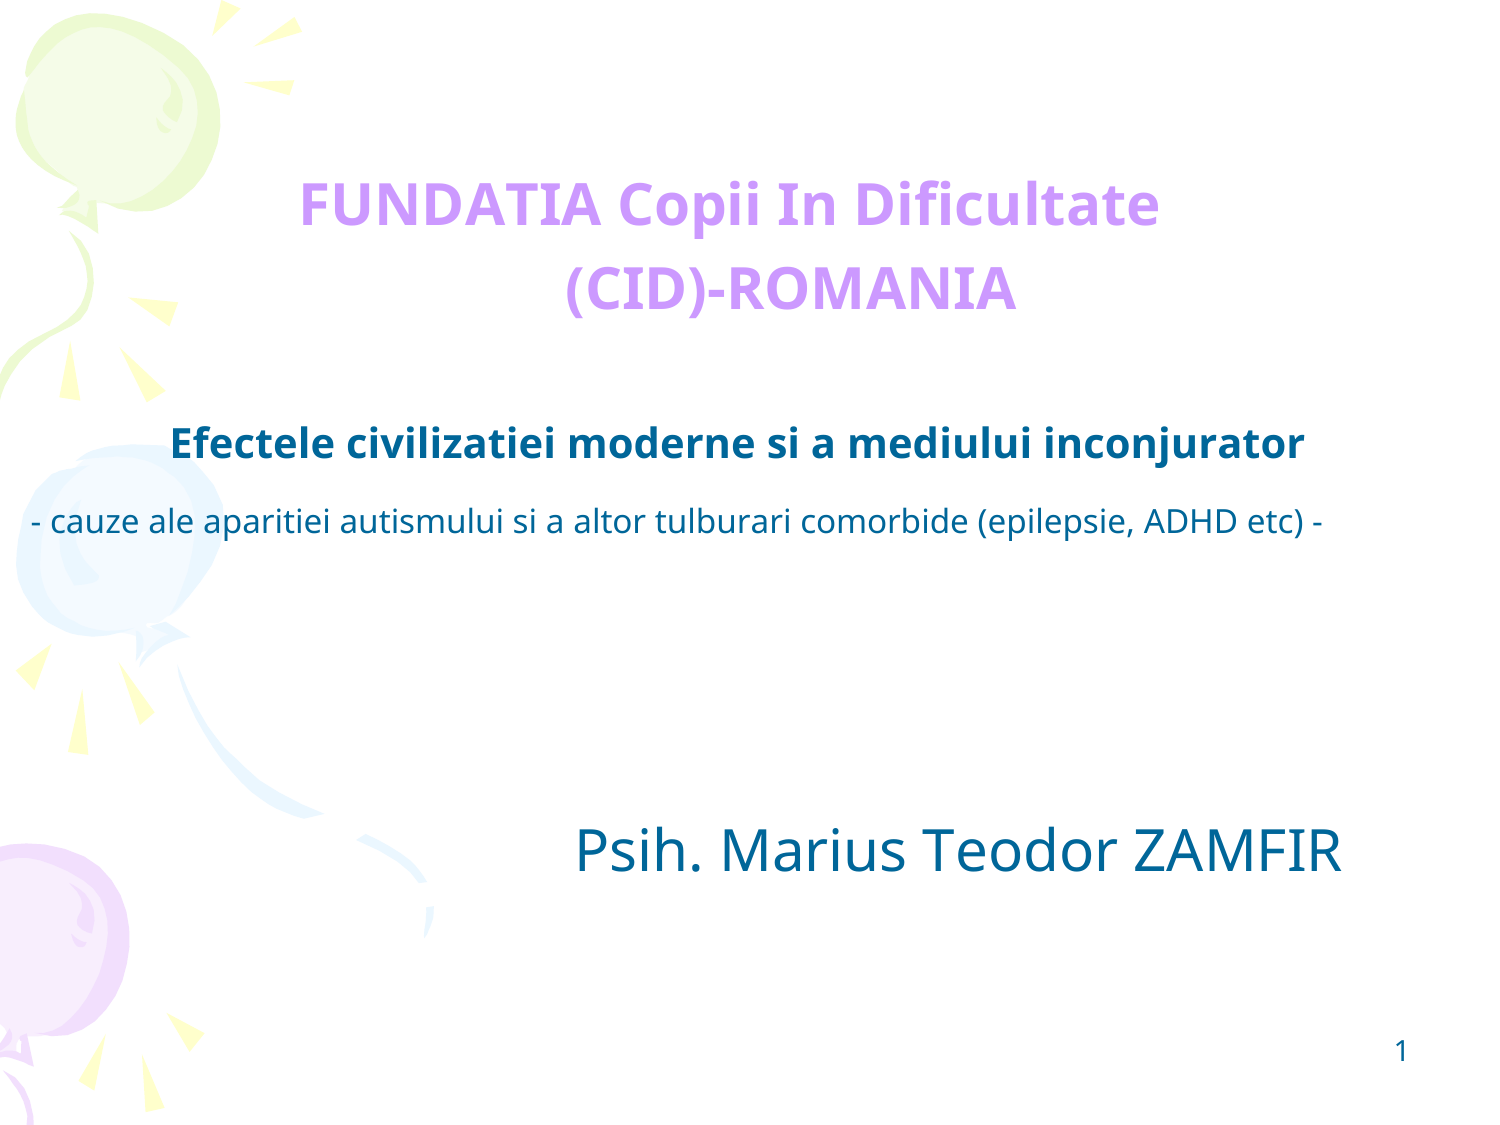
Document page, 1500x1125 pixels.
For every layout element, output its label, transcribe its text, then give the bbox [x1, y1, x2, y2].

text_box <number> [1074, 1024, 1426, 1100]
text_box FUNDATIA Copii In Dificultate (CID)-ROMANIA Efectele civilizatiei moderne si a mediului inconjurator - cauze ale aparitiei autismului si a altor tulburari comorbide (epilepsie, ADHD etc) - Psih. Marius Teodor ZAMFIR [0, 74, 1476, 994]
